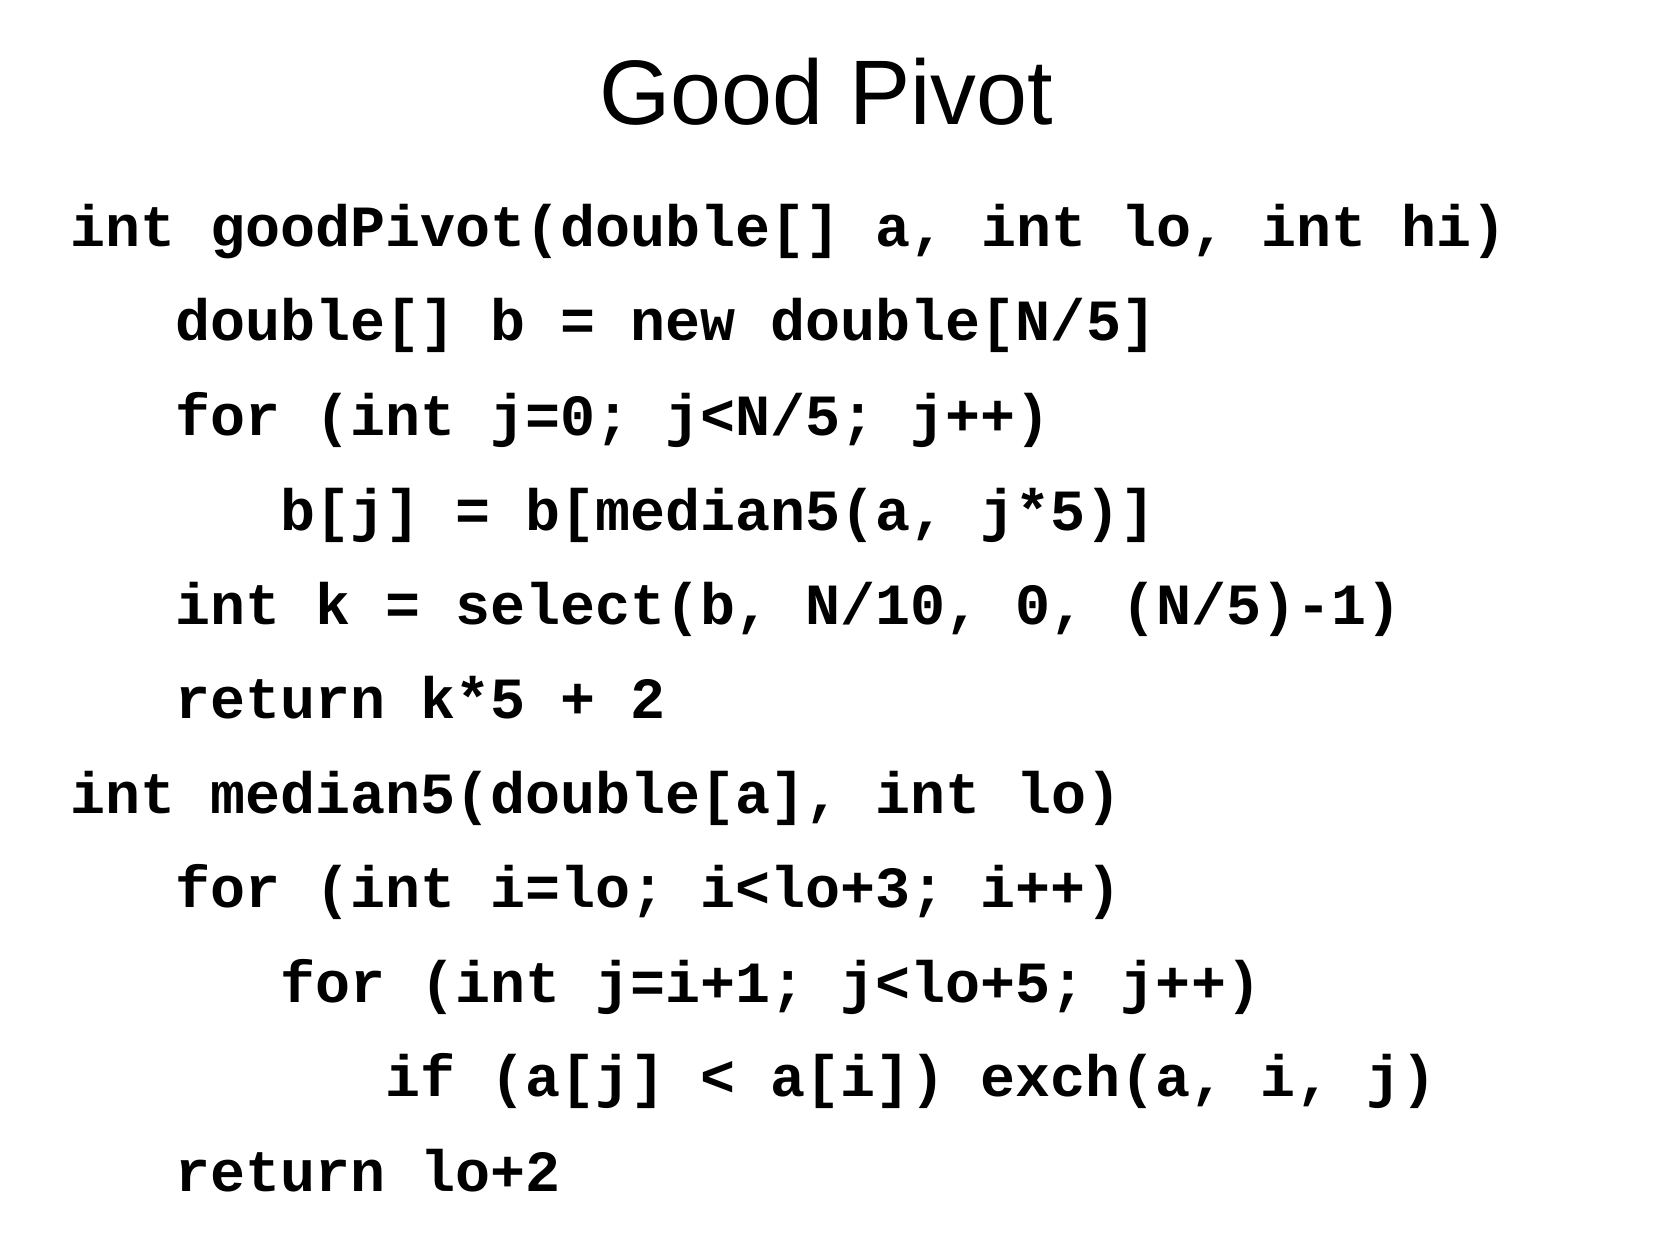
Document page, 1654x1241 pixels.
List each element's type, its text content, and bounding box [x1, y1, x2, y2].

list int goodPivot(double[] a, int lo, int hi) double[] b = new double[N/5] for (int j=0; j<N/5; j++) b[j] = b[median5(a, j*5)] int k = select(b, N/10, 0, (N/5)-1) return k*5 + 2 int median5(double[a], int lo) for (int i=lo; i<lo+3; i++) for (int j=i+1; j<lo+5; j++) if (a[j] < a[i]) exch(a, i, j) return lo+2 [0, 189, 1651, 1205]
title Good Pivot [82, 0, 1571, 189]
